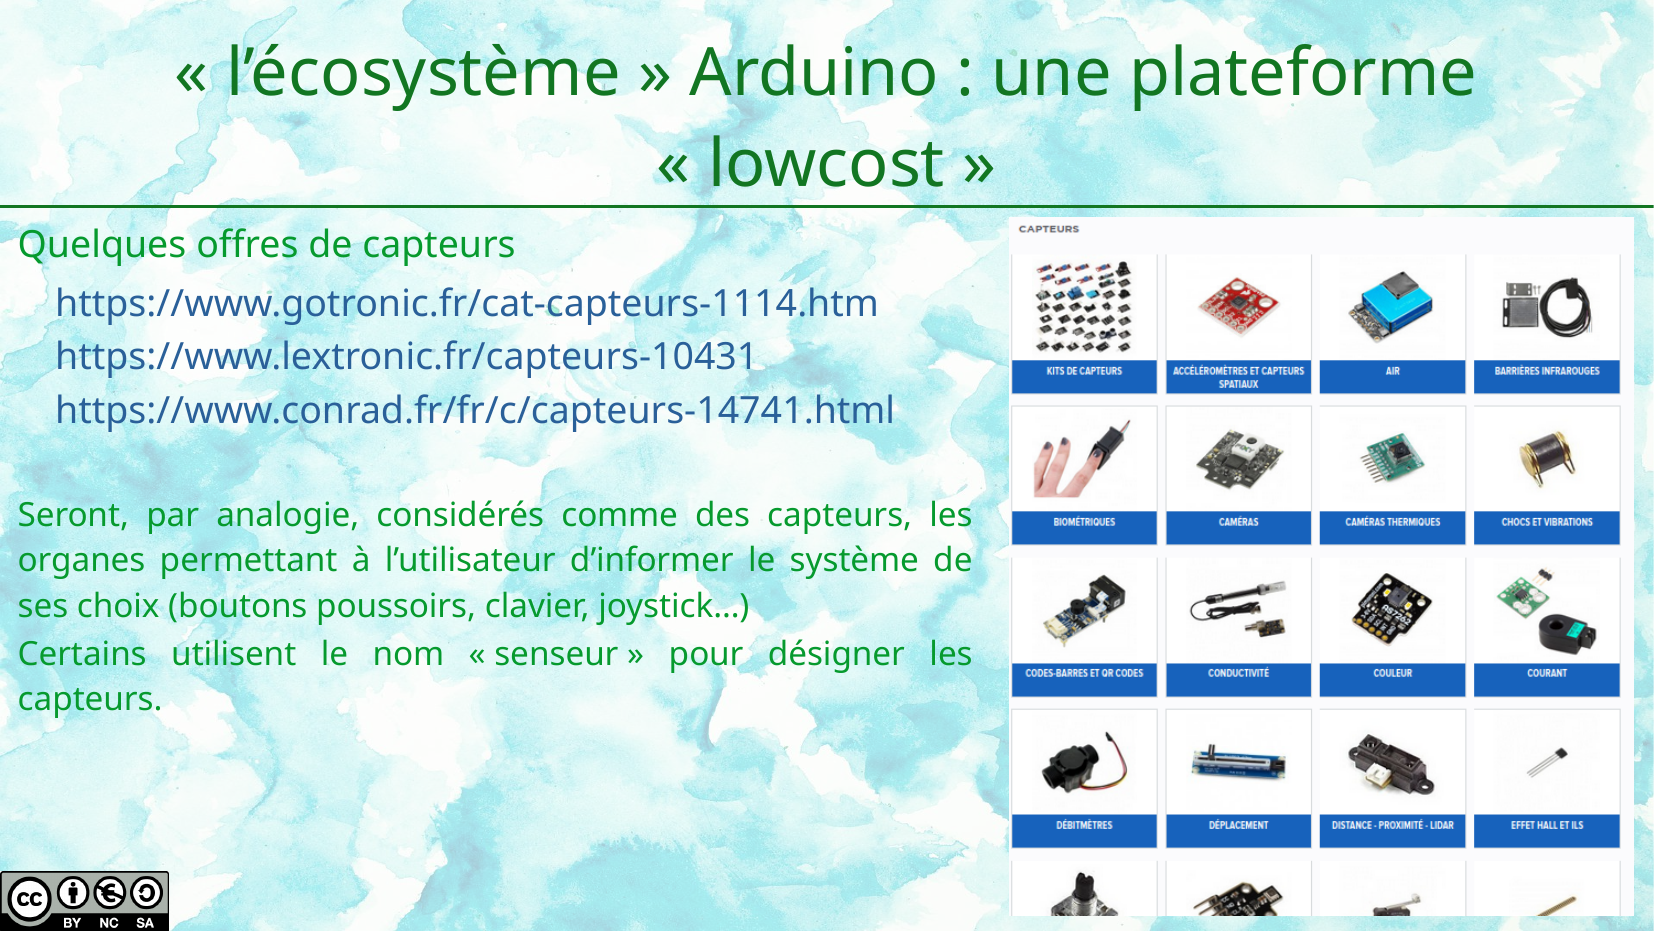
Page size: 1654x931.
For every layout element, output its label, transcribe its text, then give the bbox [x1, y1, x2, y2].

picture [1009, 217, 1634, 916]
title « l’écosystème » Arduino : une plateforme « lowcost » [82, 23, 1571, 206]
picture [0, 871, 169, 931]
list Quelques offres de capteurs https://www.gotronic.fr/cat-capteurs-1114.htm https://www.lextronic.fr/capteurs-10431 https://www.conrad.fr/fr/c/capteurs-14741.html Seront, par analogie, considérés comme des capteurs, les organes permettant à l’utilisateur d’informer le système de ses choix (boutons poussoirs, clavier, joystick…) Certains utilisent le nom « senseur » pour désigner les capteurs. [17, 217, 975, 827]
